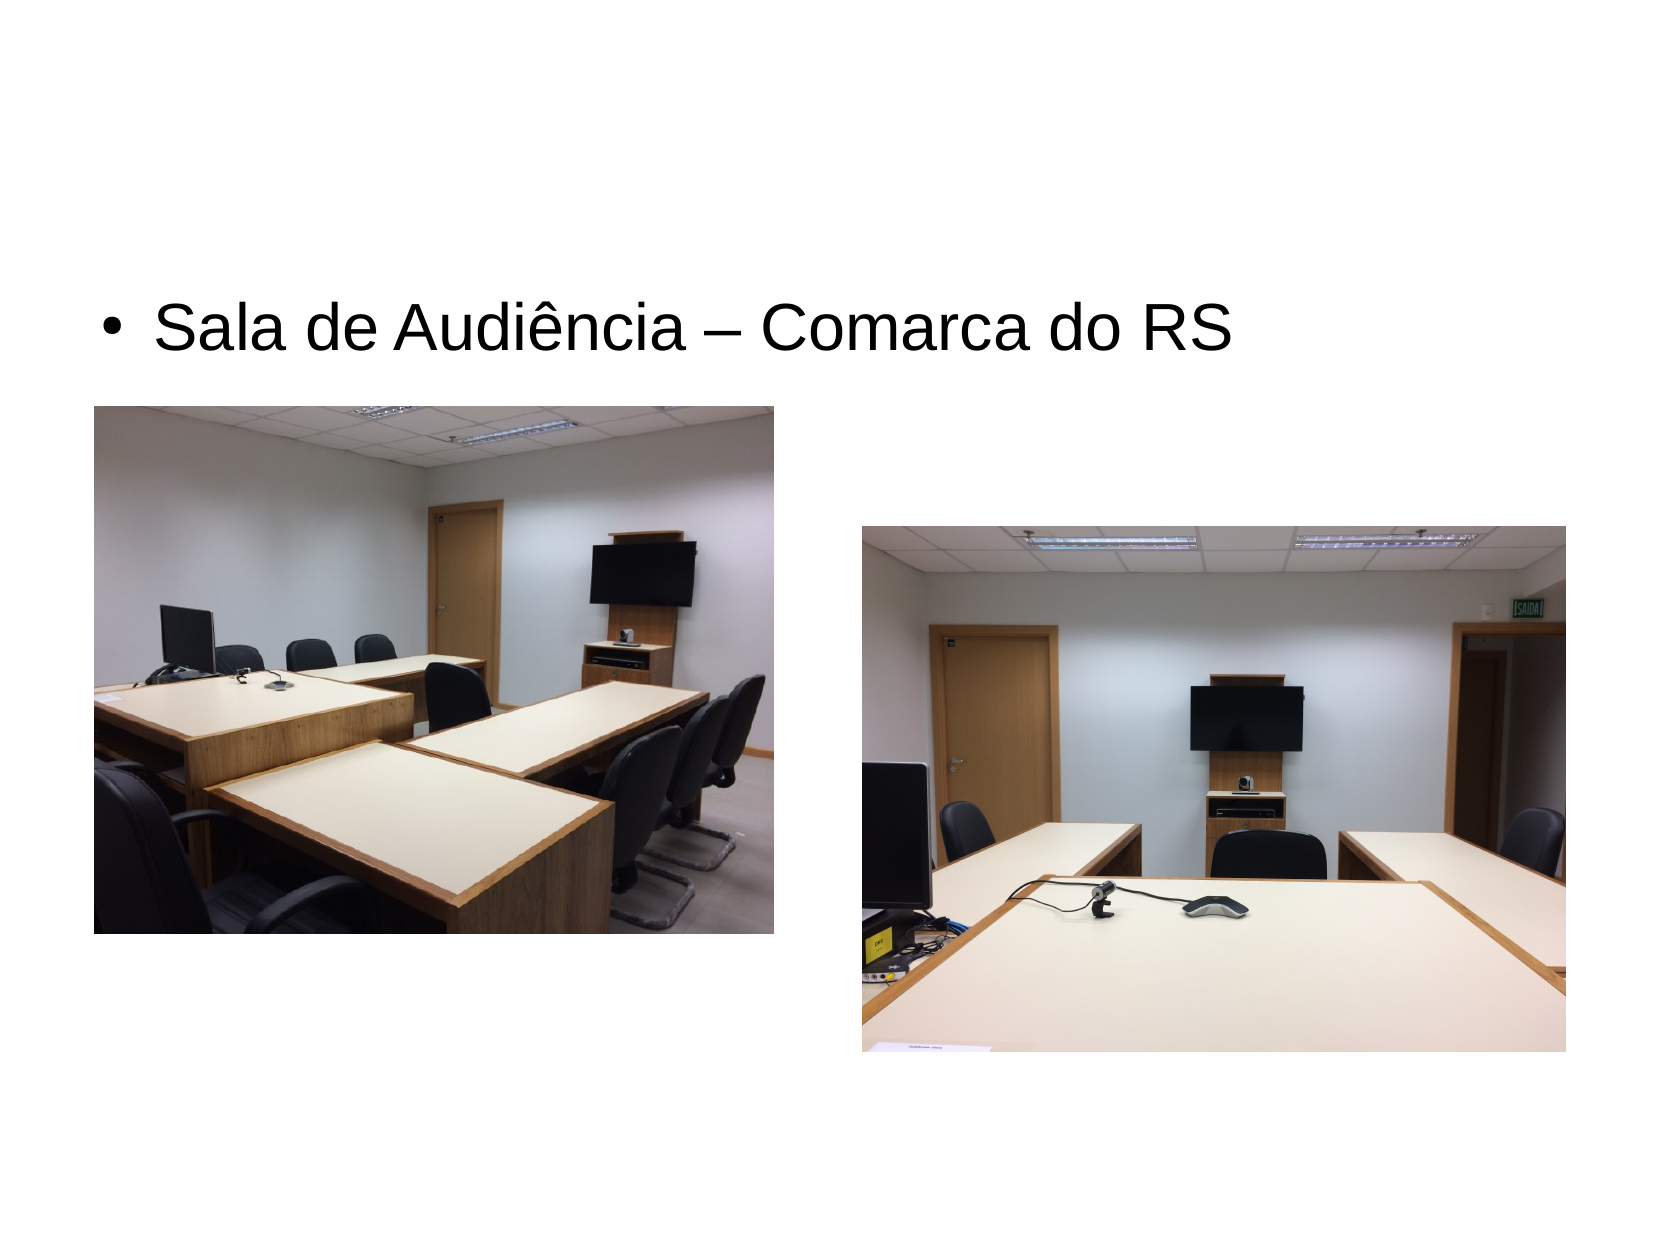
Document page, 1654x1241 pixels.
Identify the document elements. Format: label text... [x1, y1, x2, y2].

picture [862, 526, 1566, 1052]
list Sala de Audiência – Comarca do RS [82, 290, 1571, 1010]
picture [94, 406, 774, 934]
